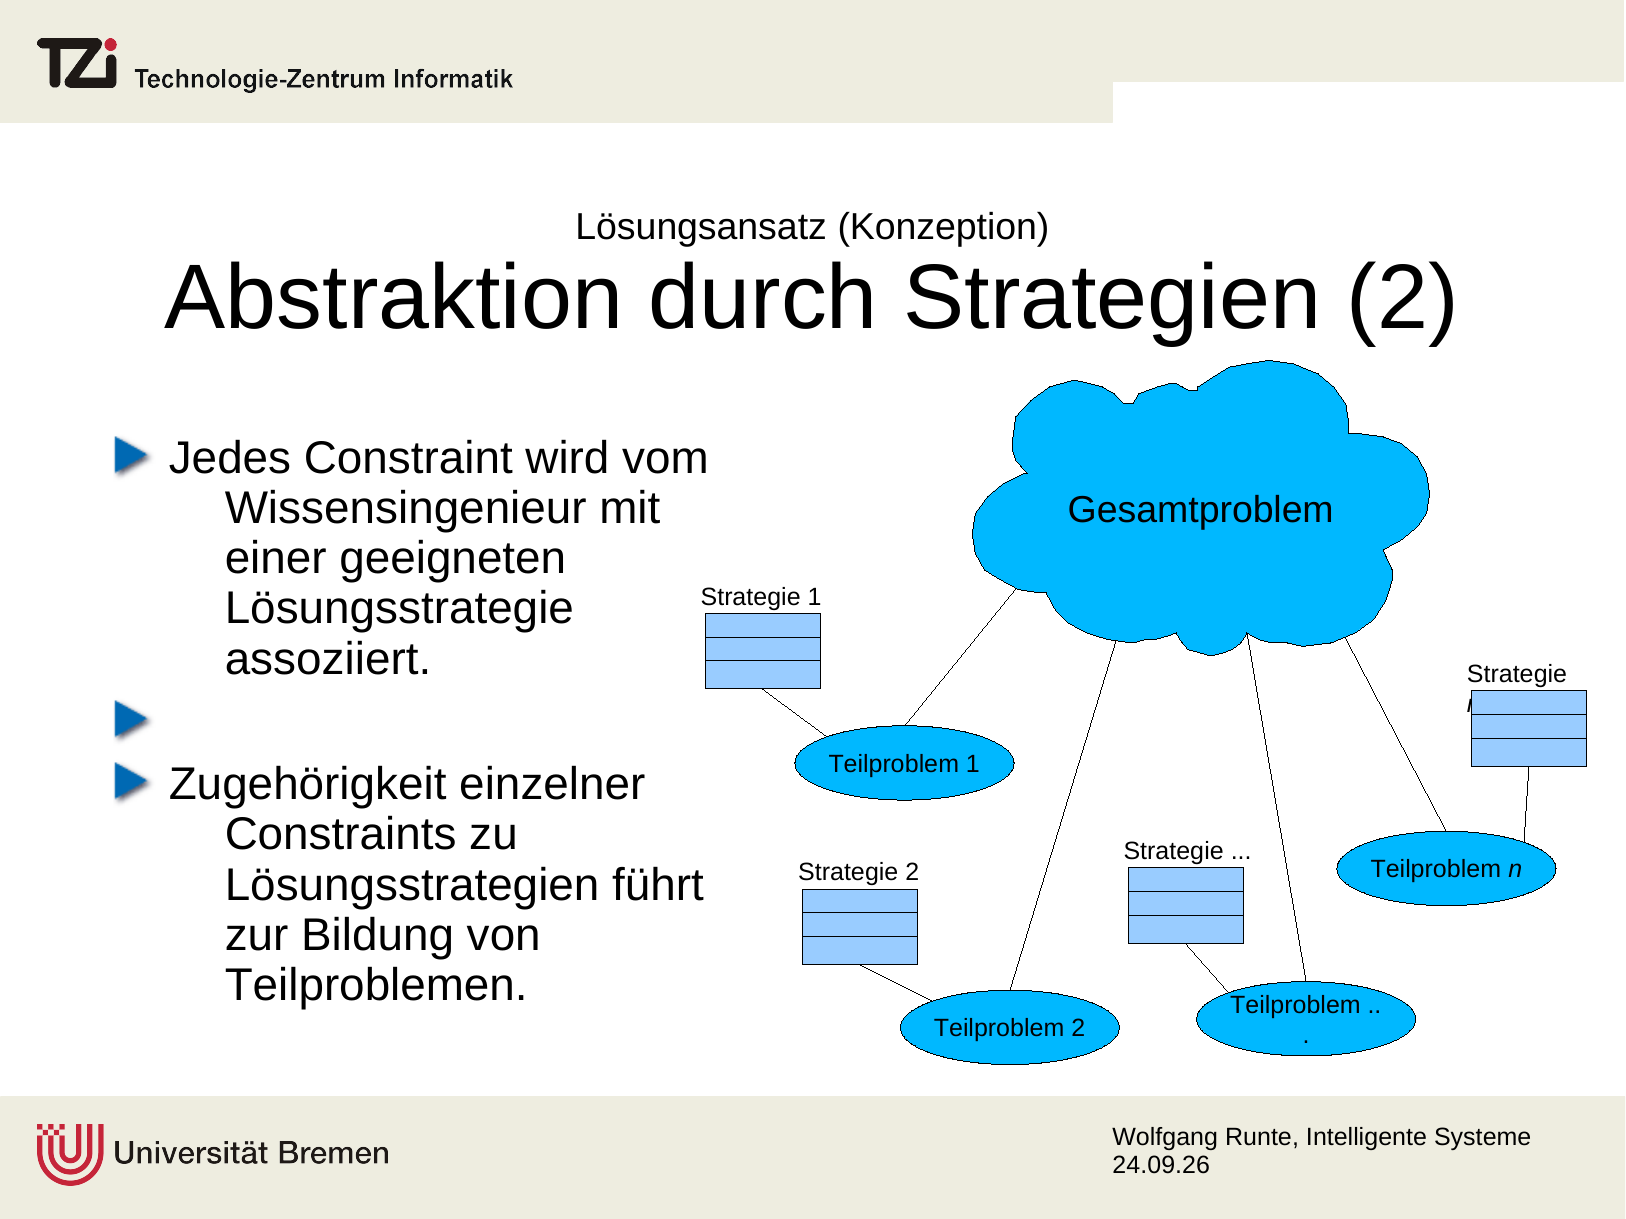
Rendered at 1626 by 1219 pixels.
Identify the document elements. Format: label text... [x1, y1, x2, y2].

text_box [1471, 690, 1587, 767]
list Jedes Constraint wird vom Wissensingenieur mit einer geeigneten Lösungsstrategie assoziiert. Zugehörigkeit einzelner Constraints zu Lösungsstrategien führt zur Bildung von Teilproblemen. [112, 433, 713, 1070]
text_box Strategie 1 [700, 580, 823, 609]
picture [37, 1124, 388, 1186]
text_box Gesamtproblem [972, 360, 1430, 656]
text_box Teilproblem 2 [900, 990, 1120, 1065]
text_box Strategie 2 [798, 856, 920, 885]
text_box [705, 613, 821, 689]
text_box Strategie ... [1123, 834, 1253, 864]
text_box Teilproblem 1 [794, 725, 1015, 801]
picture [37, 38, 513, 93]
title Lösungsansatz (Konzeption) Abstraktion durch Strategien (2) [112, 162, 1513, 393]
text_box Strategie n [1466, 658, 1589, 693]
text_box Teilproblem n [1336, 831, 1557, 906]
text_box [802, 889, 918, 965]
text_box [1128, 867, 1244, 944]
text_box Teilproblem ... [1196, 981, 1416, 1056]
text_box [1114, 350, 1287, 403]
